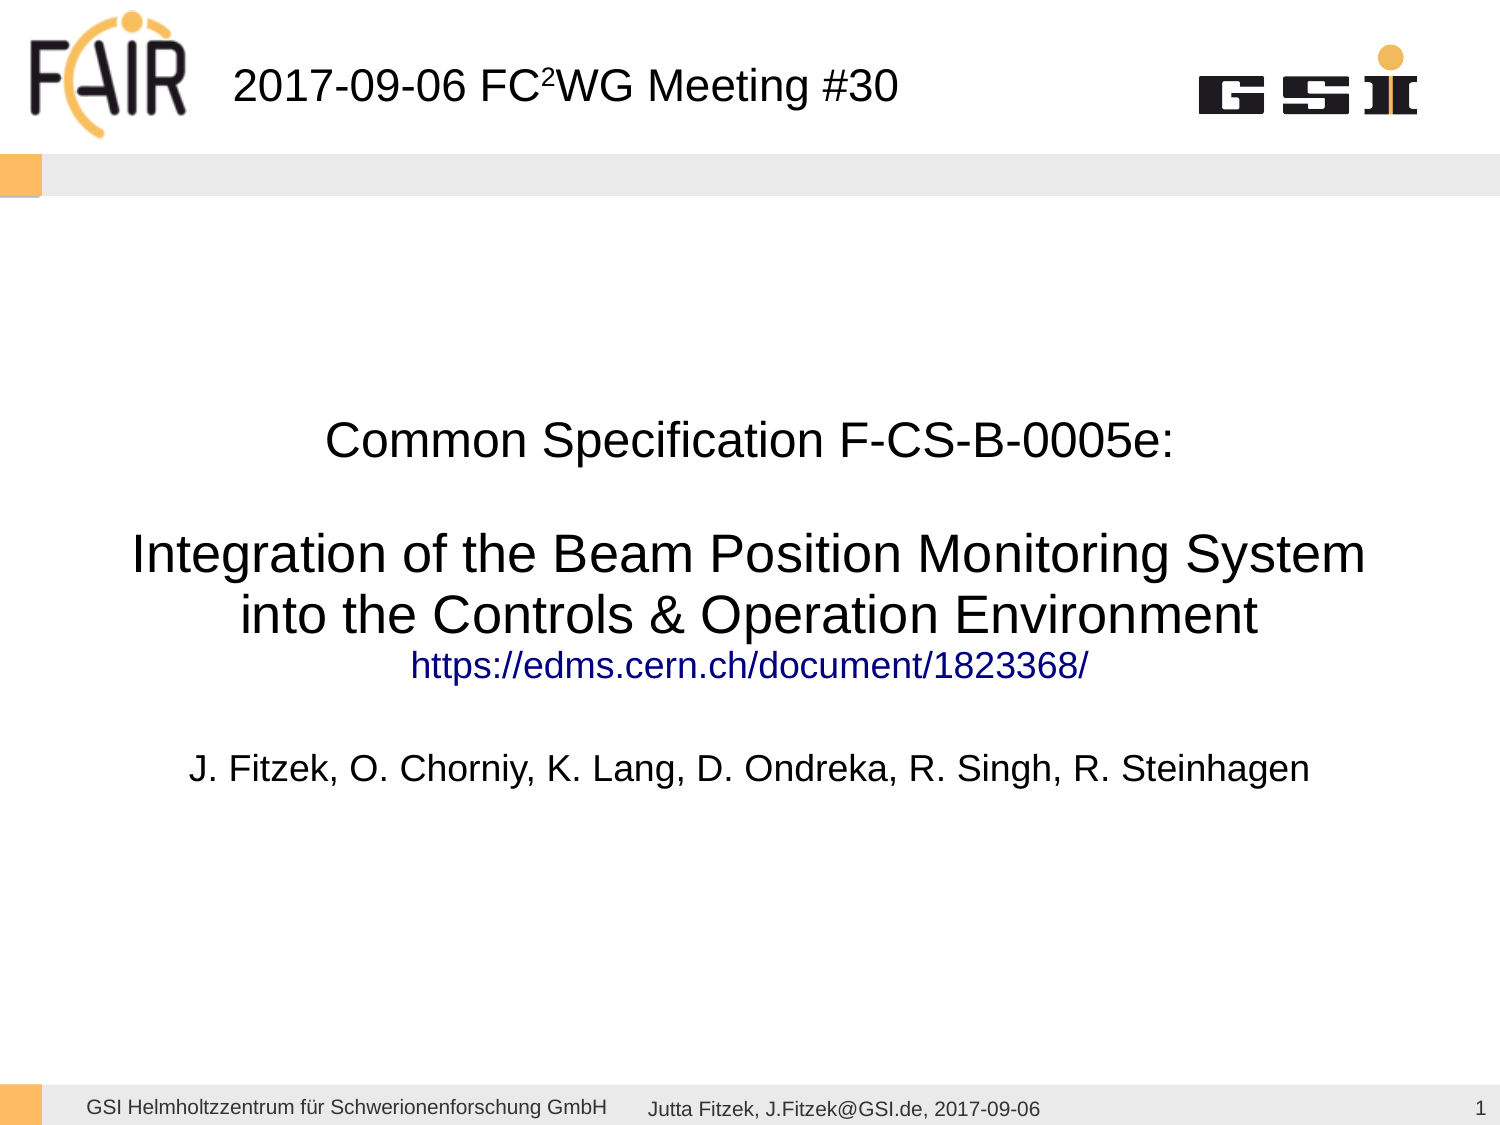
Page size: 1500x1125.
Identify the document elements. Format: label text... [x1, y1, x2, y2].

picture [30, 9, 187, 141]
subtitle Common Specification F-CS-B-0005e: Integration of the Beam Position Monitoring System into the Controls & Operation Environment https://edms.cern.ch/document/1823368/ J. Fitzek, O. Chorniy, K. Lang, D. Ondreka, R. Singh, R. Steinhagen [75, 226, 1425, 1050]
title 2017-09-06 FC2WG Meeting #30 [232, 20, 1094, 150]
picture [1197, 42, 1419, 117]
